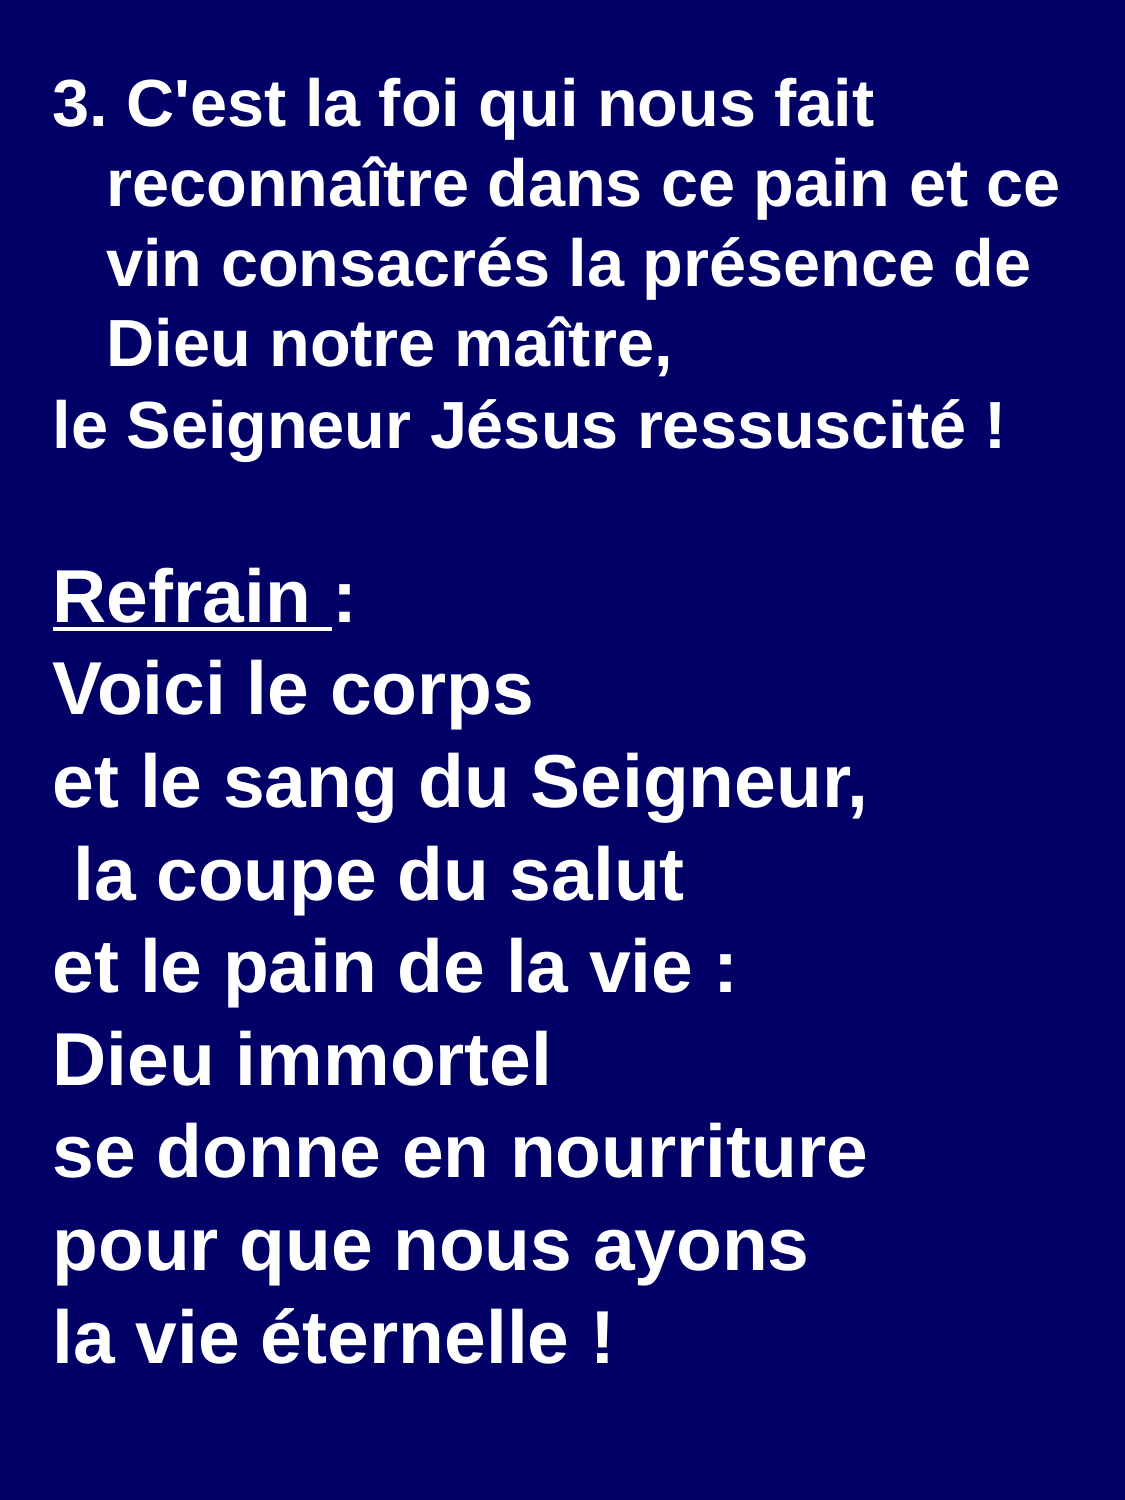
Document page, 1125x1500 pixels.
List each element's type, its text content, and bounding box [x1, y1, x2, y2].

text_box 3. C'est la foi qui nous fait reconnaître dans ce pain et ce vin consacrés la présence de Dieu notre maître, le Seigneur Jésus ressuscité ! Refrain : Voici le corps et le sang du Seigneur, la coupe du salut et le pain de la vie : Dieu immortel se donne en nourriture pour que nous ayons la vie éternelle ! [35, 52, 1099, 1386]
